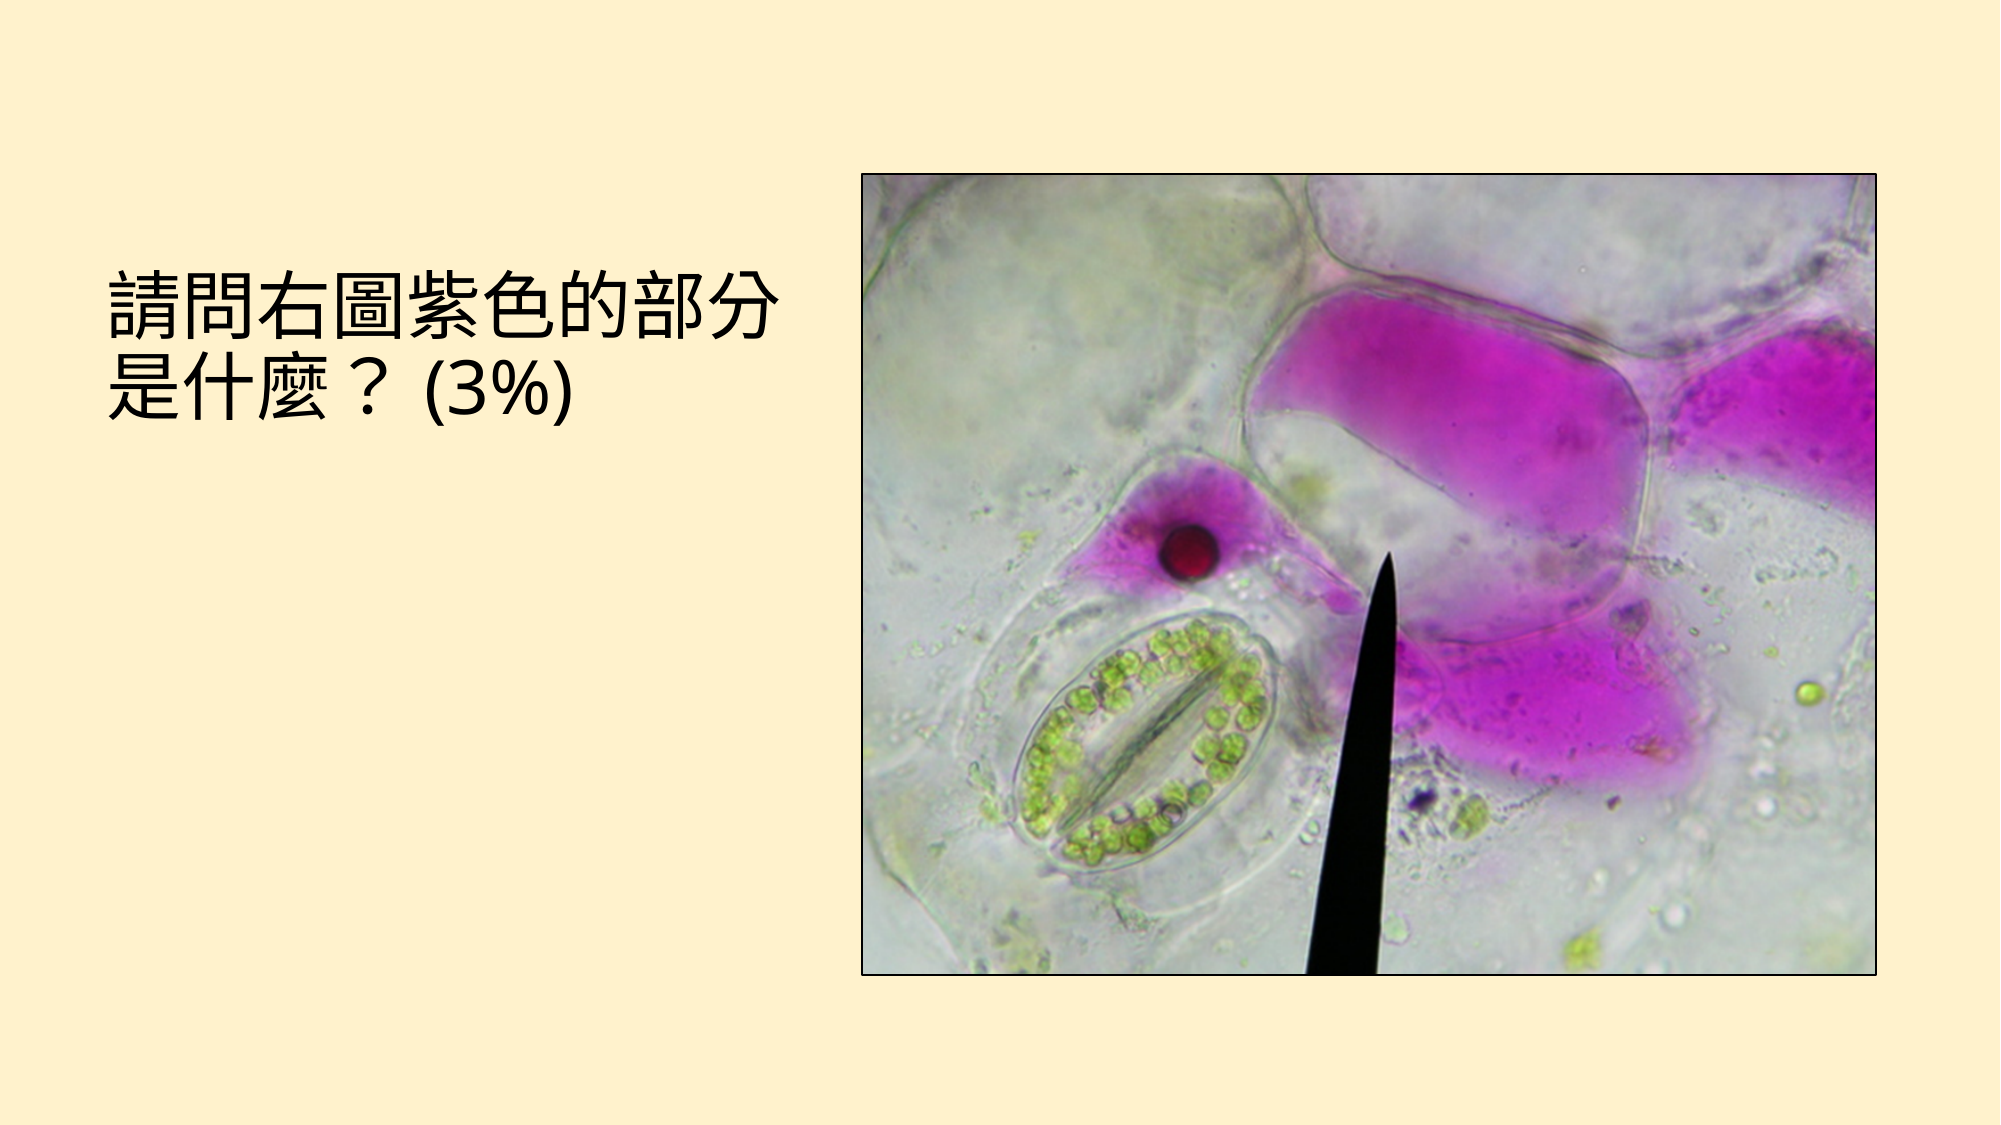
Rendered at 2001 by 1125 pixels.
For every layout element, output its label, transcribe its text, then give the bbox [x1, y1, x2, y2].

picture [862, 174, 1876, 975]
list 請問右圖紫色的部分是什麼？(3%) [91, 261, 851, 888]
